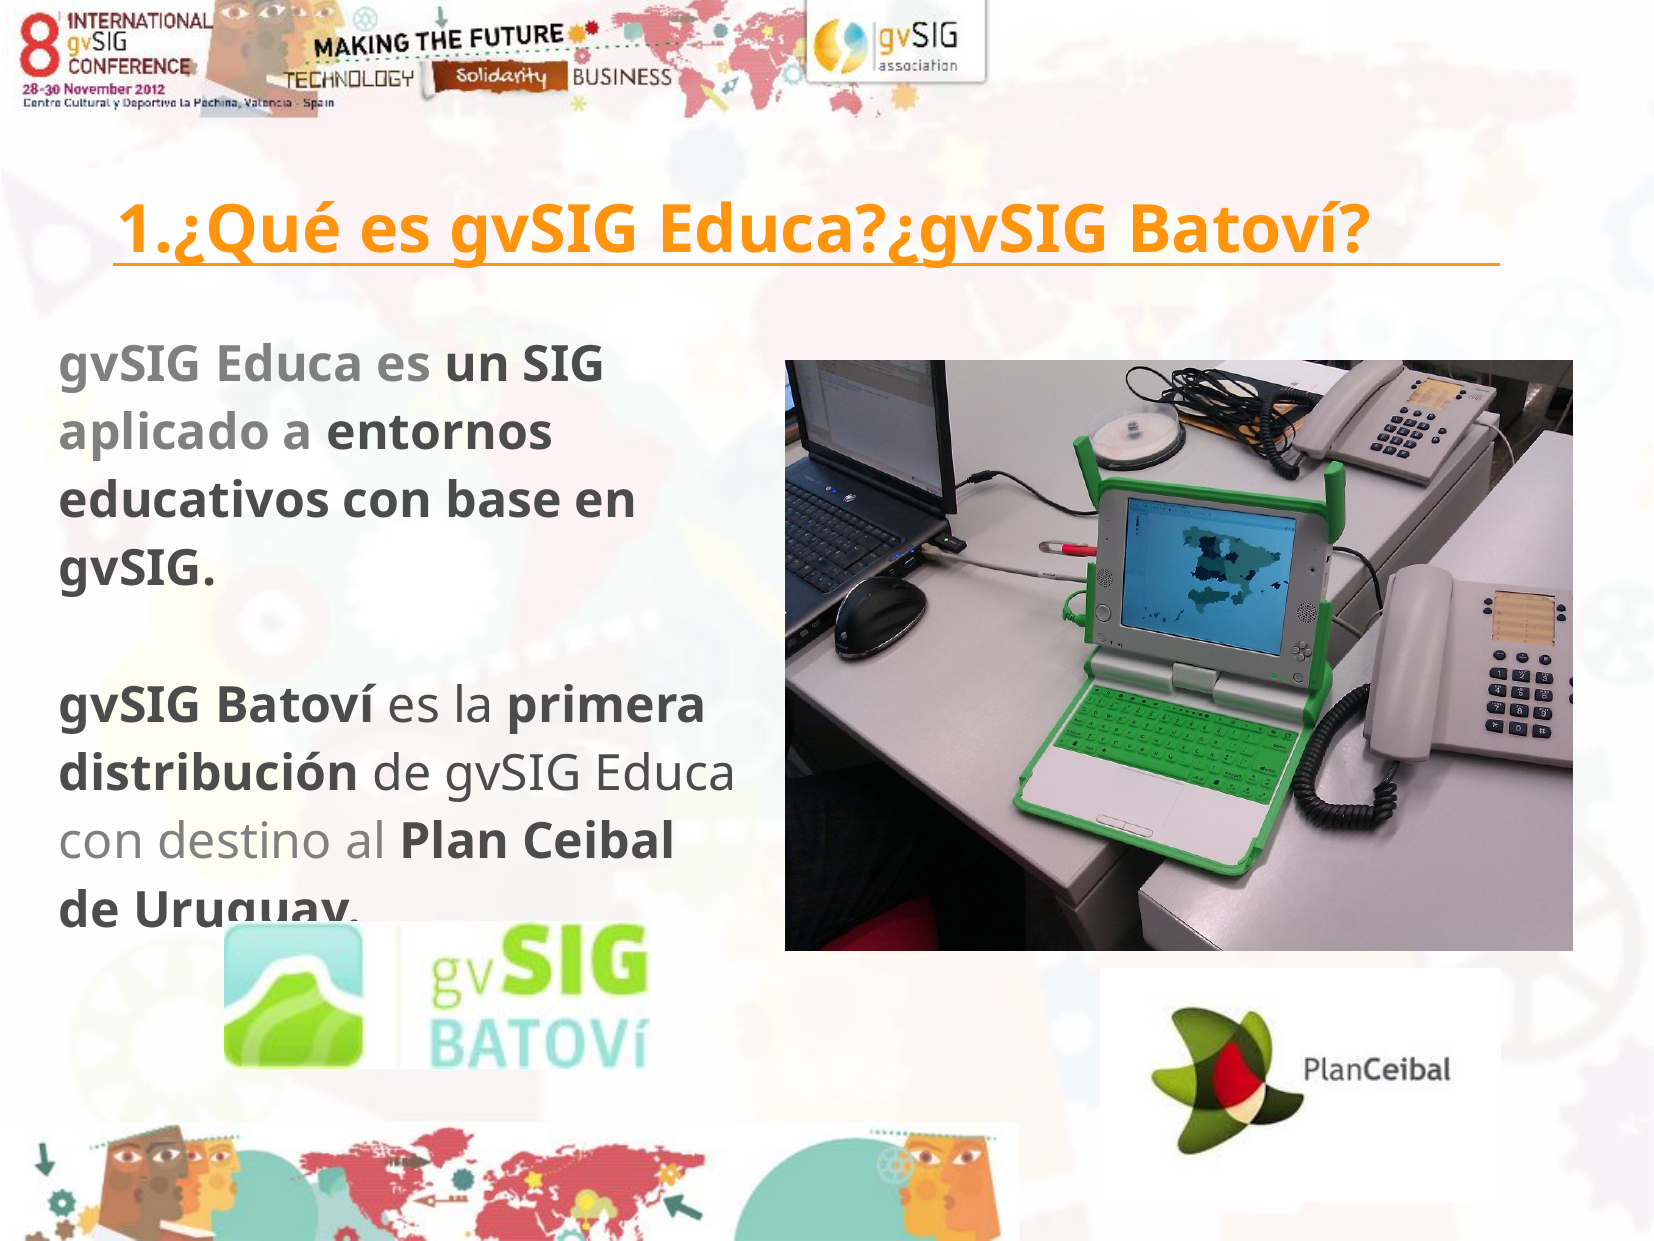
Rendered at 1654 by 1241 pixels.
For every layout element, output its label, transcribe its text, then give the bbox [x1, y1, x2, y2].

title 1.¿Qué es gvSIG Educa?¿gvSIG Batoví? [116, 187, 1605, 266]
title gvSIG Educa es un SIG aplicado a entornos educativos con base en gvSIG. gvSIG Batoví es la primera distribución de gvSIG Educa con destino al Plan Ceibal de Uruguay. [59, 321, 745, 949]
picture [1, 0, 1654, 1241]
